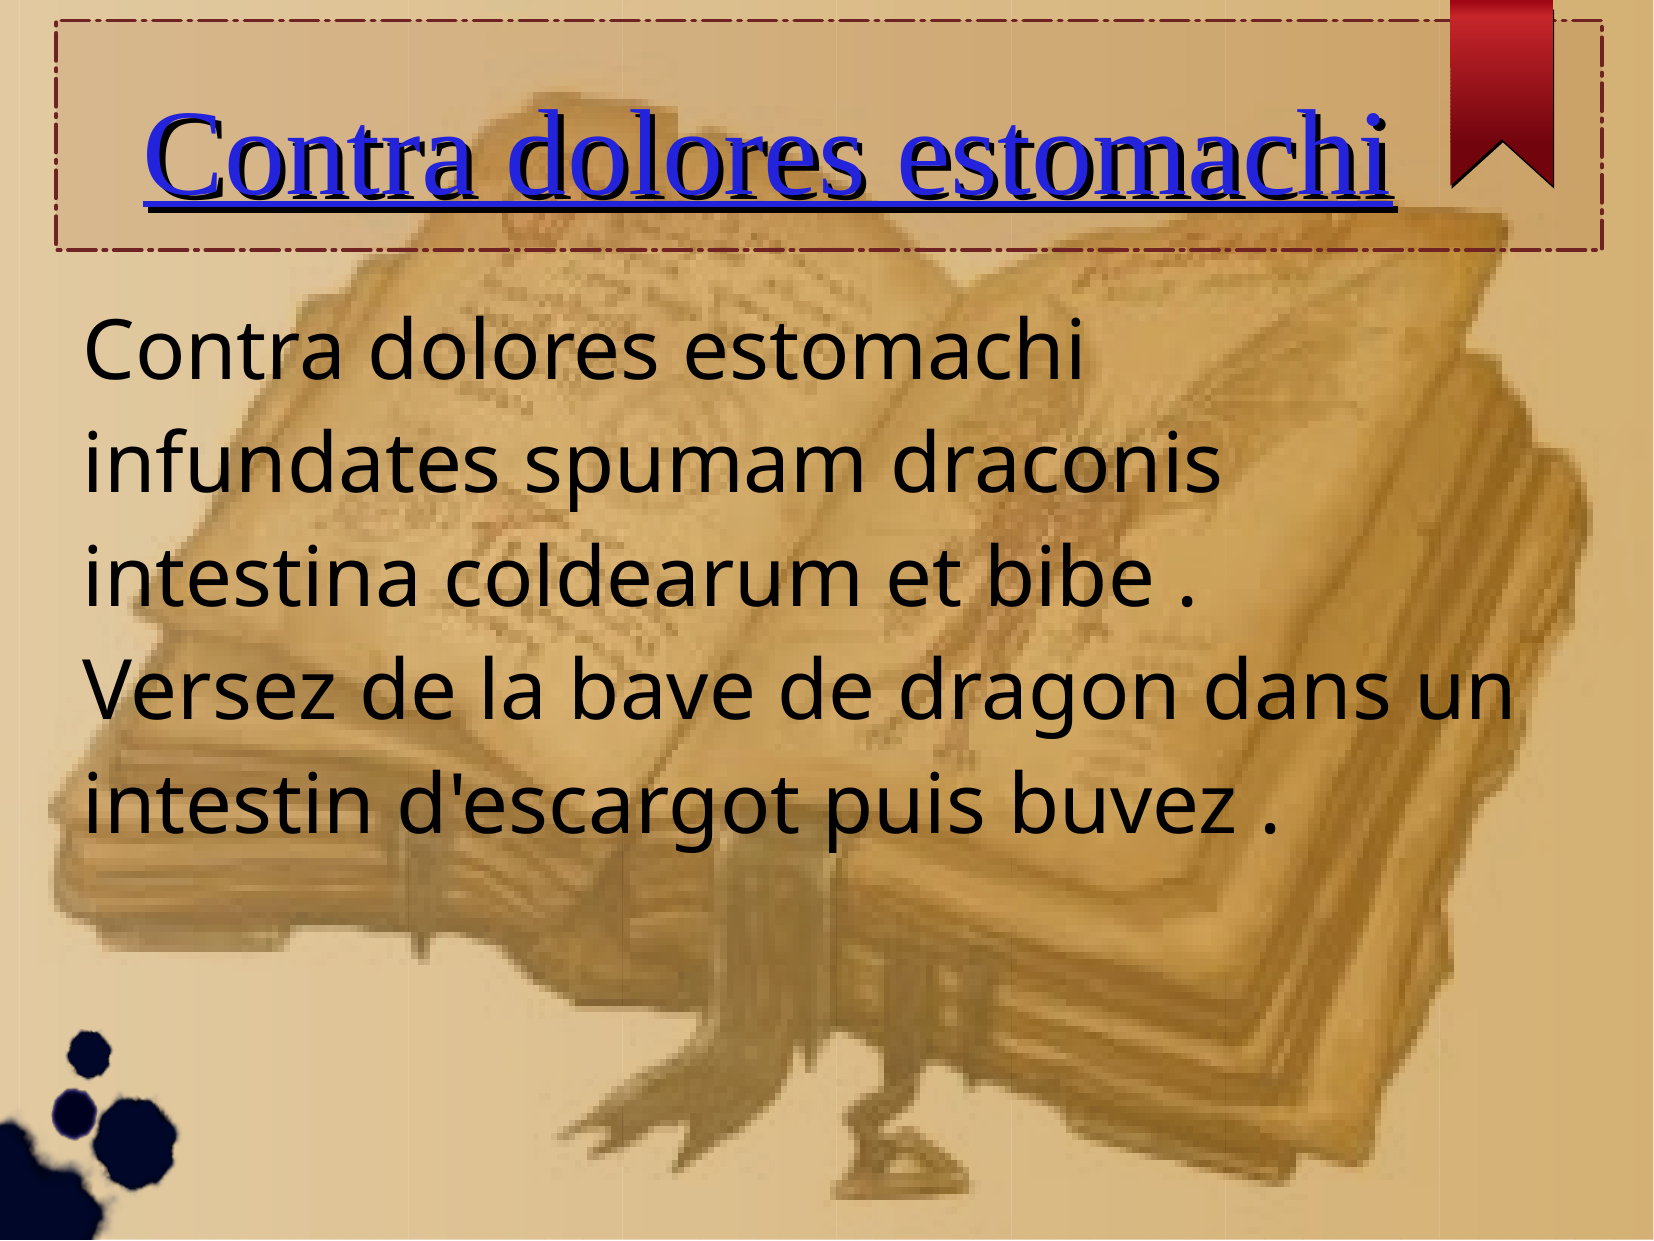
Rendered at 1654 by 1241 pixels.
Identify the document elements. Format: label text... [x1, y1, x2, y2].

title Contra dolores estomachi [82, 49, 1453, 257]
list Contra dolores estomachi infundates spumam draconis intestina coldearum et bibe . Versez de la bave de dragon dans un intestin d'escargot puis buvez . [82, 290, 1538, 1010]
